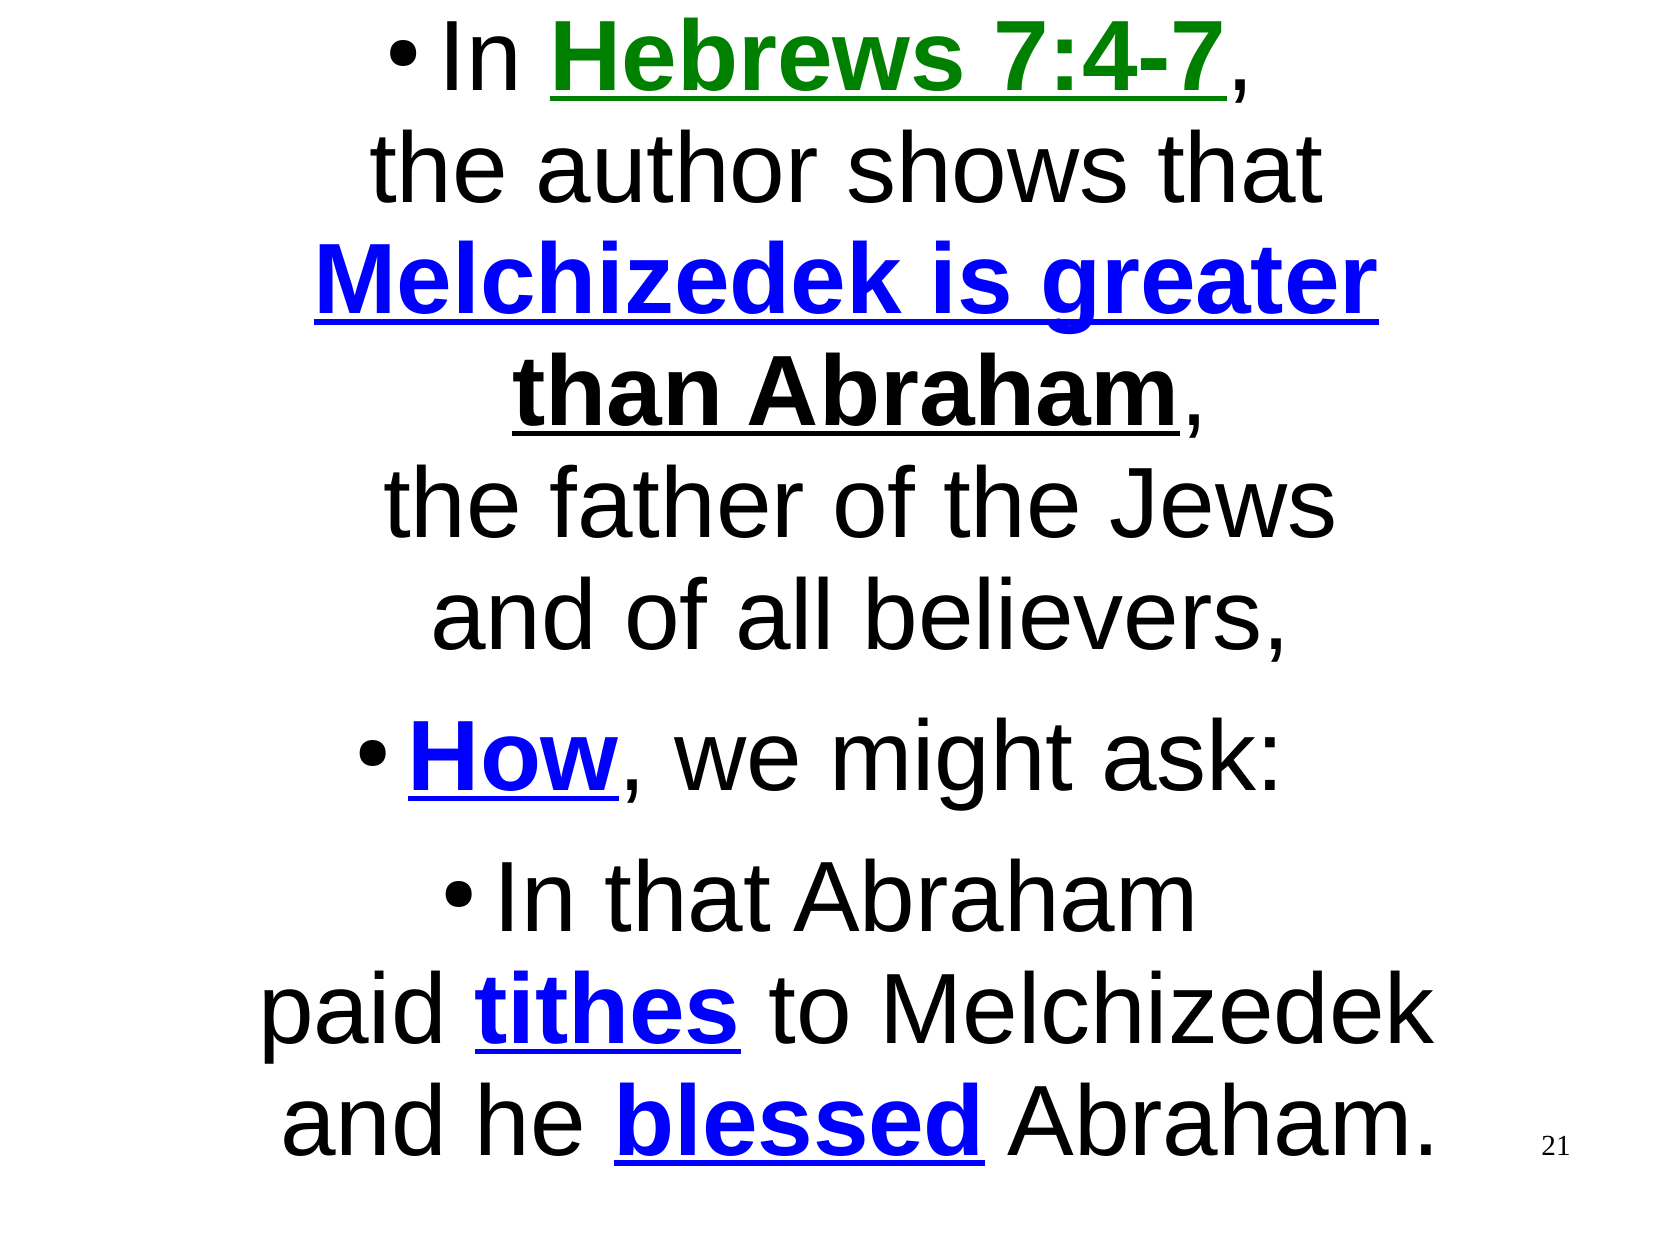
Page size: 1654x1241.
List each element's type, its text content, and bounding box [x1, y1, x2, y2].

list In Hebrews 7:4-7, the author shows that Melchizedek is greater than Abraham, the father of the Jews and of all believers, How, we might ask: In that Abraham paid tithes to Melchizedek and he blessed Abraham. [37, 0, 1613, 1238]
